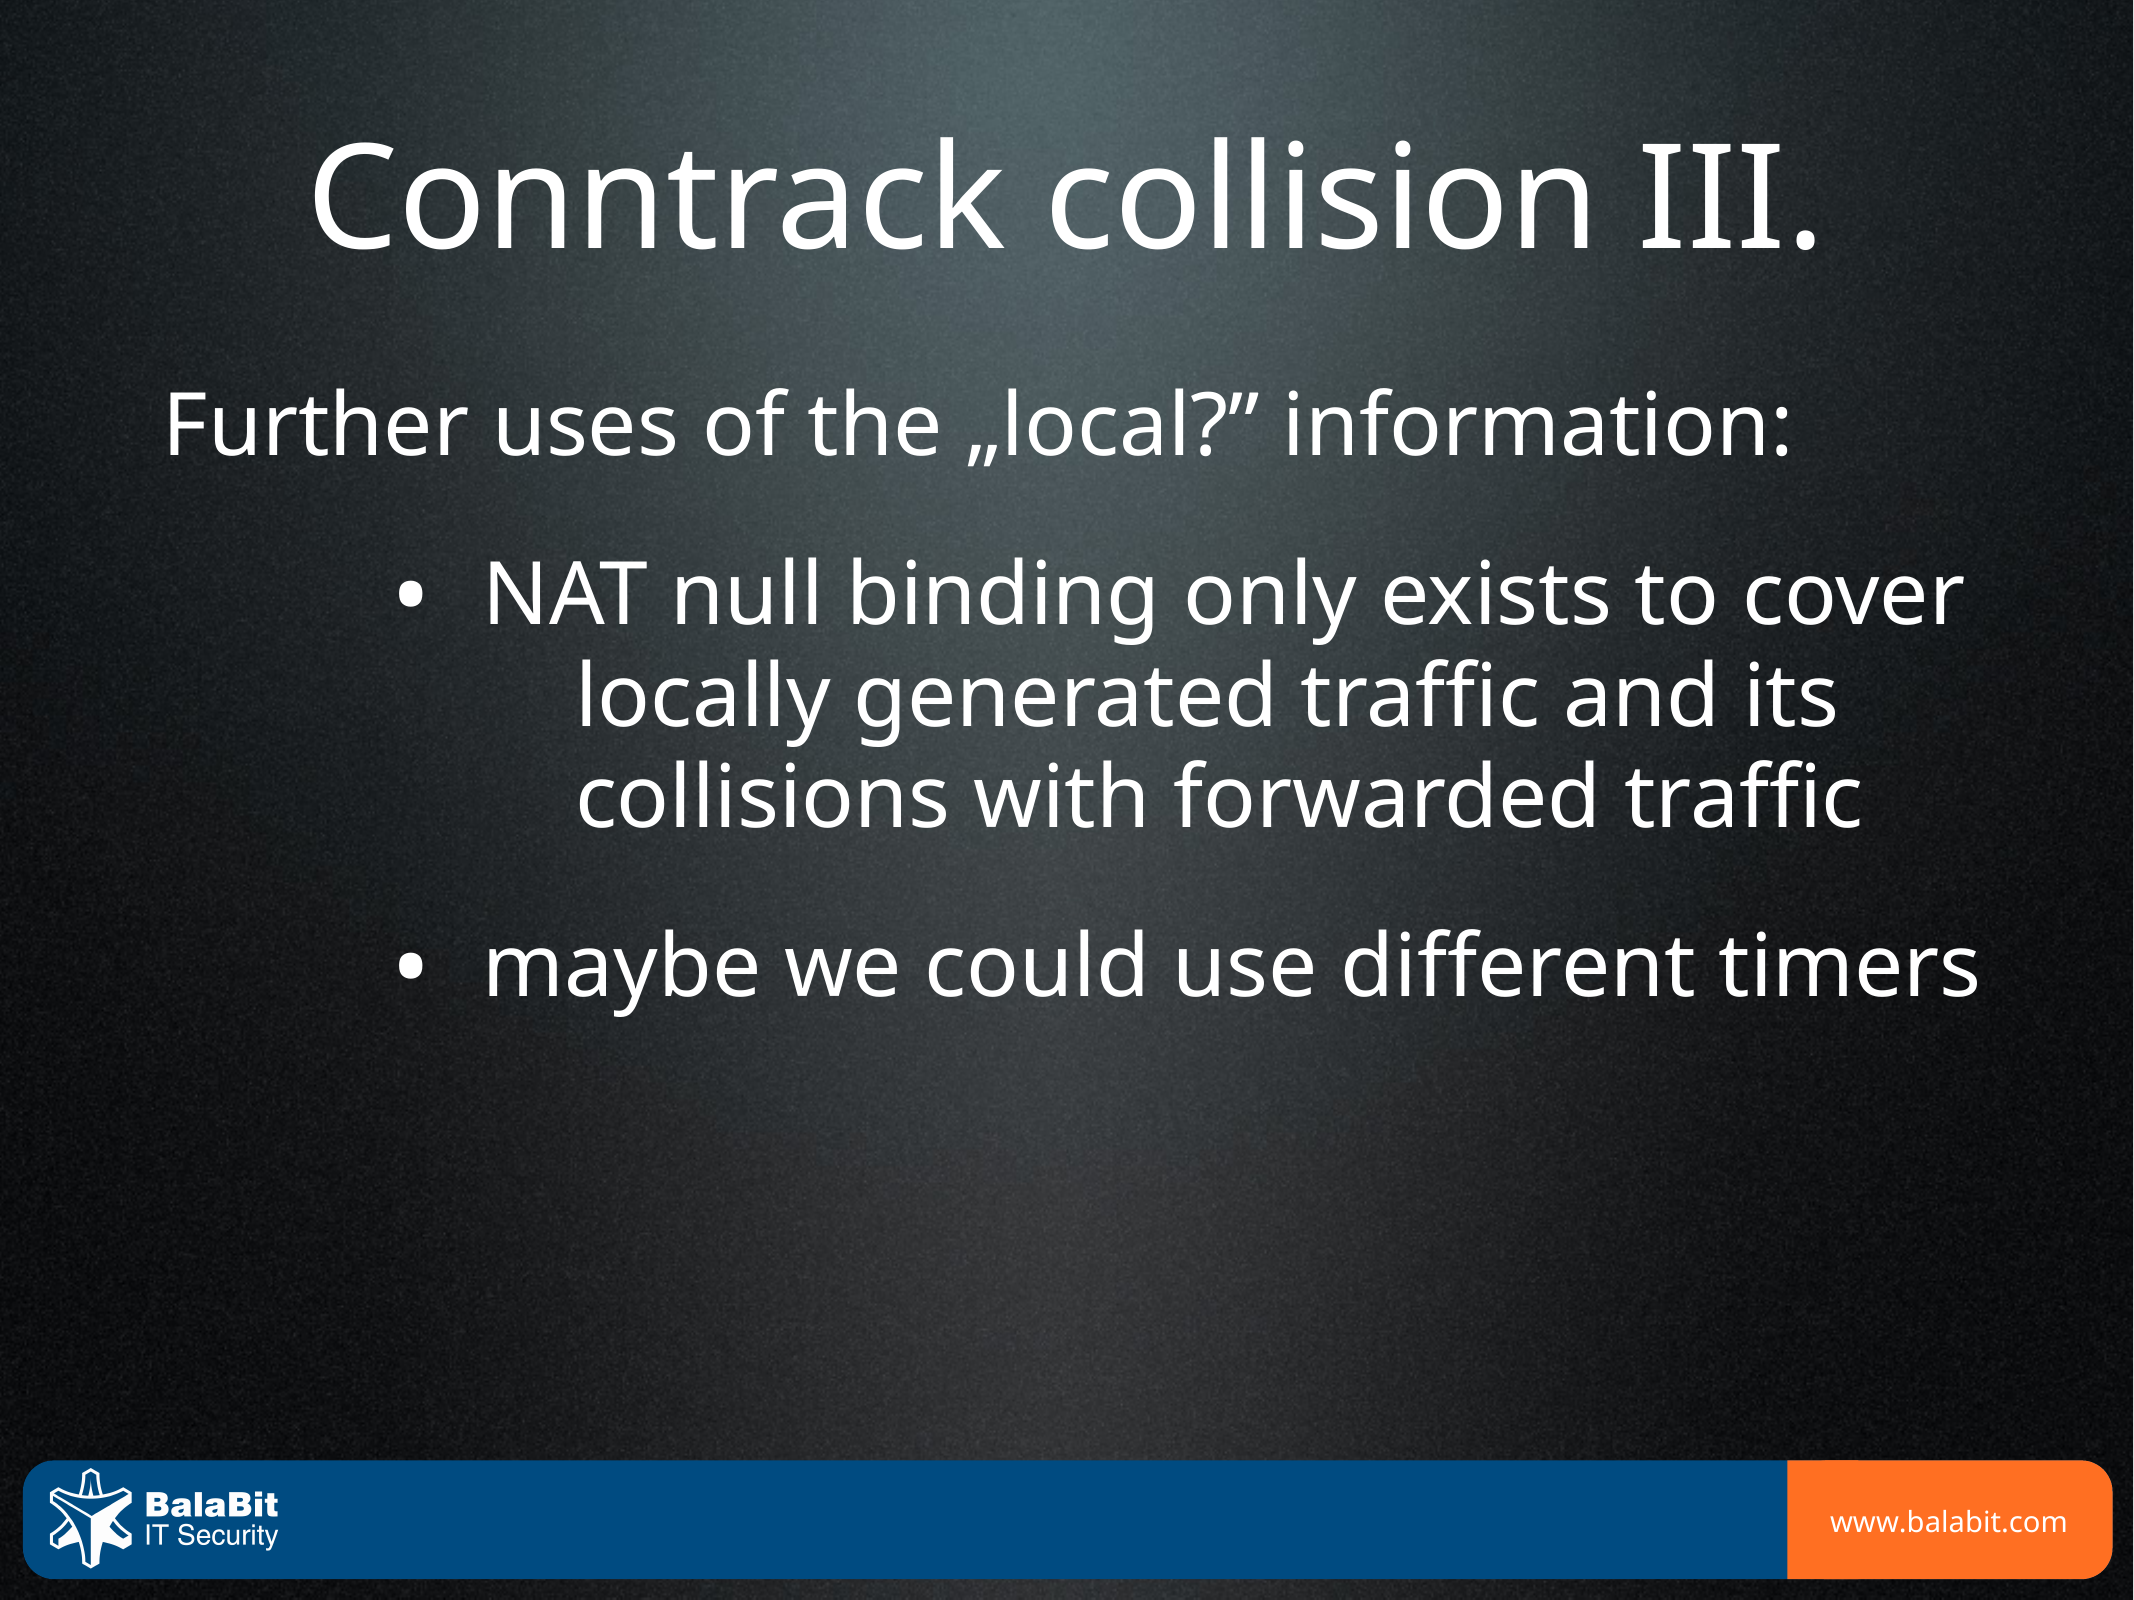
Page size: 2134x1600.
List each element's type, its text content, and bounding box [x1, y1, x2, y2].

picture [0, 0, 2134, 1600]
title Conntrack collision III. [106, 34, 2027, 360]
list Further uses of the „local?” information: NAT null binding only exists to cover locally generated traffic and its collisions with forwarded traffic maybe we could use different timers [106, 374, 2027, 1431]
